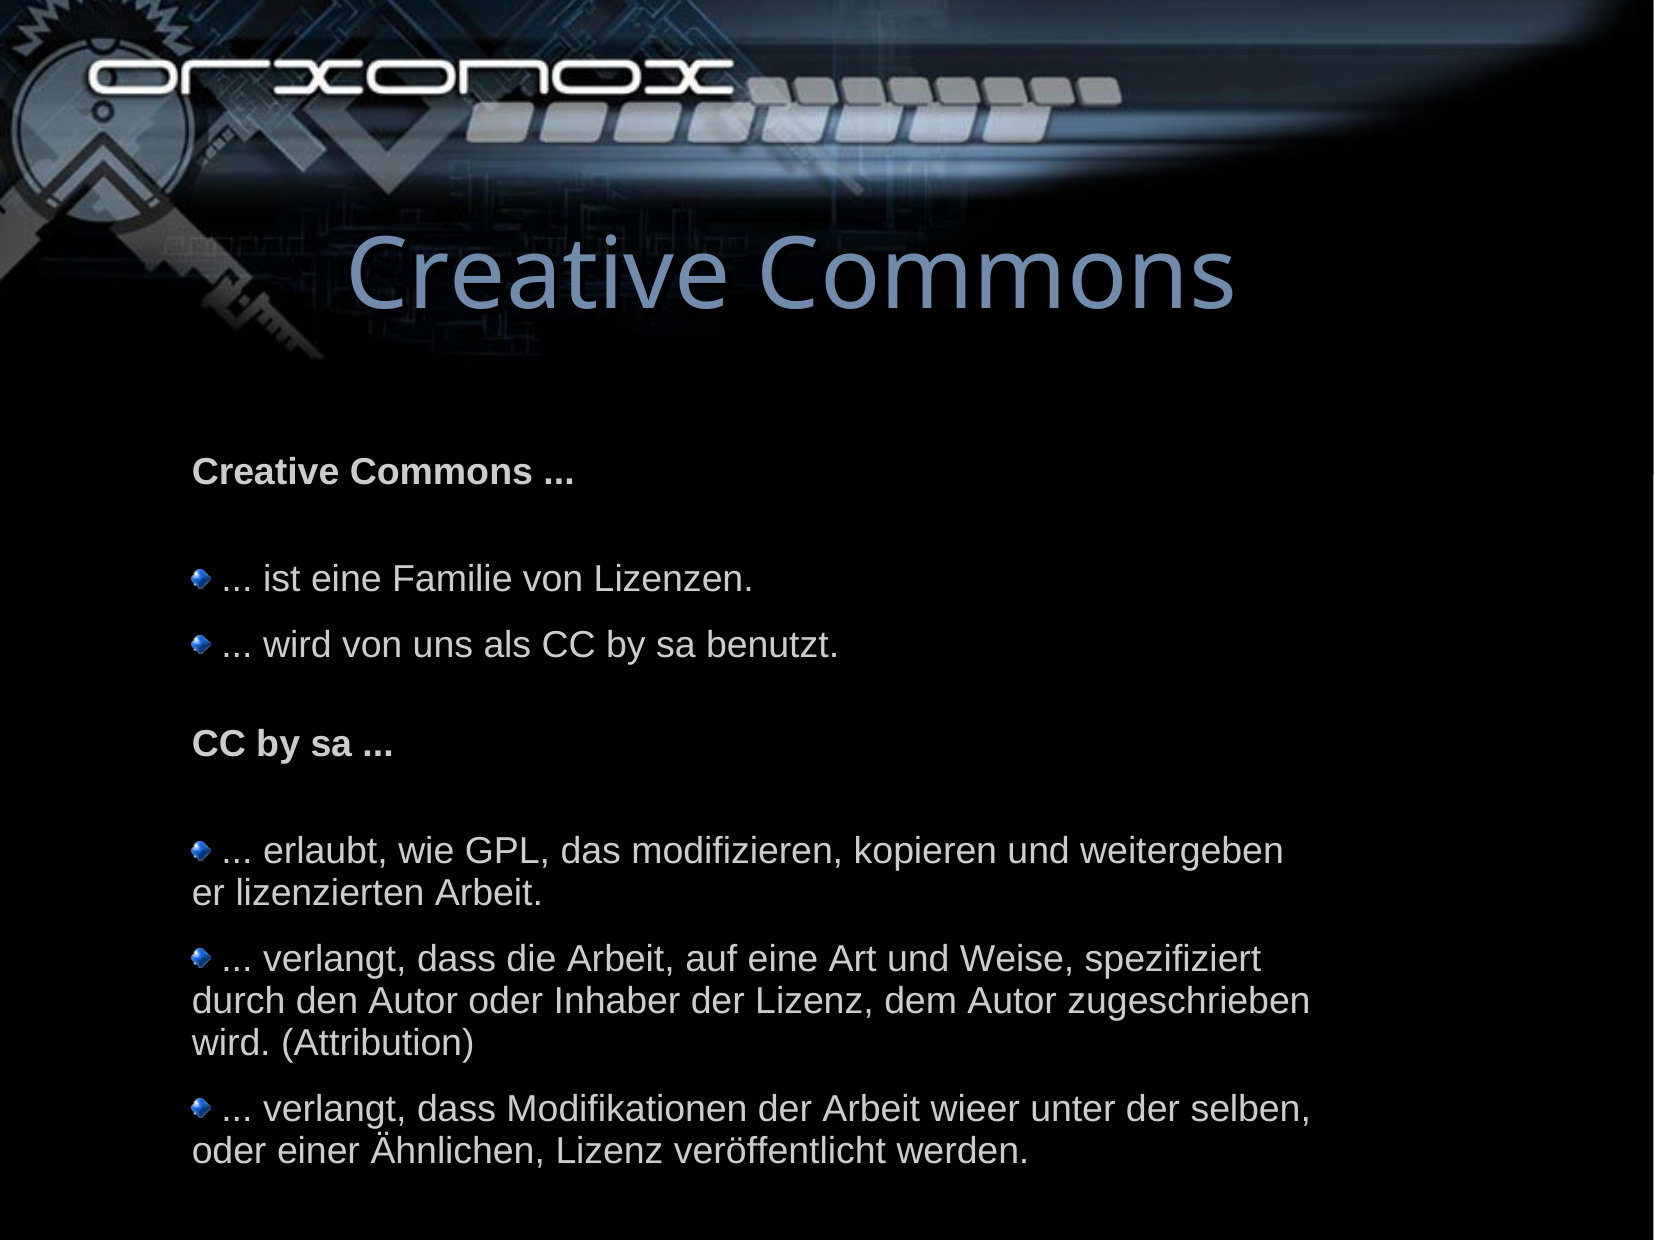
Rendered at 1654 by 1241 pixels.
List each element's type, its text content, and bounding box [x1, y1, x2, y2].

picture [0, 0, 1654, 475]
text_box Creative Commons ... ... ist eine Familie von Lizenzen. ... wird von uns als CC by sa benutzt. [177, 442, 1329, 673]
text_box Creative Commons [330, 194, 1388, 326]
text_box CC by sa ... ... erlaubt, wie GPL, das modifizieren, kopieren und weitergeben er lizenzierten Arbeit. ... verlangt, dass die Arbeit, auf eine Art und Weise, spezifiziert durch den Autor oder Inhaber der Lizenz, dem Autor zugeschrieben wird. (Attribution) ... verlangt, dass Modifikationen der Arbeit wieer unter der selben, oder einer Ähnlichen, Lizenz veröffentlicht werden. [177, 714, 1329, 1179]
